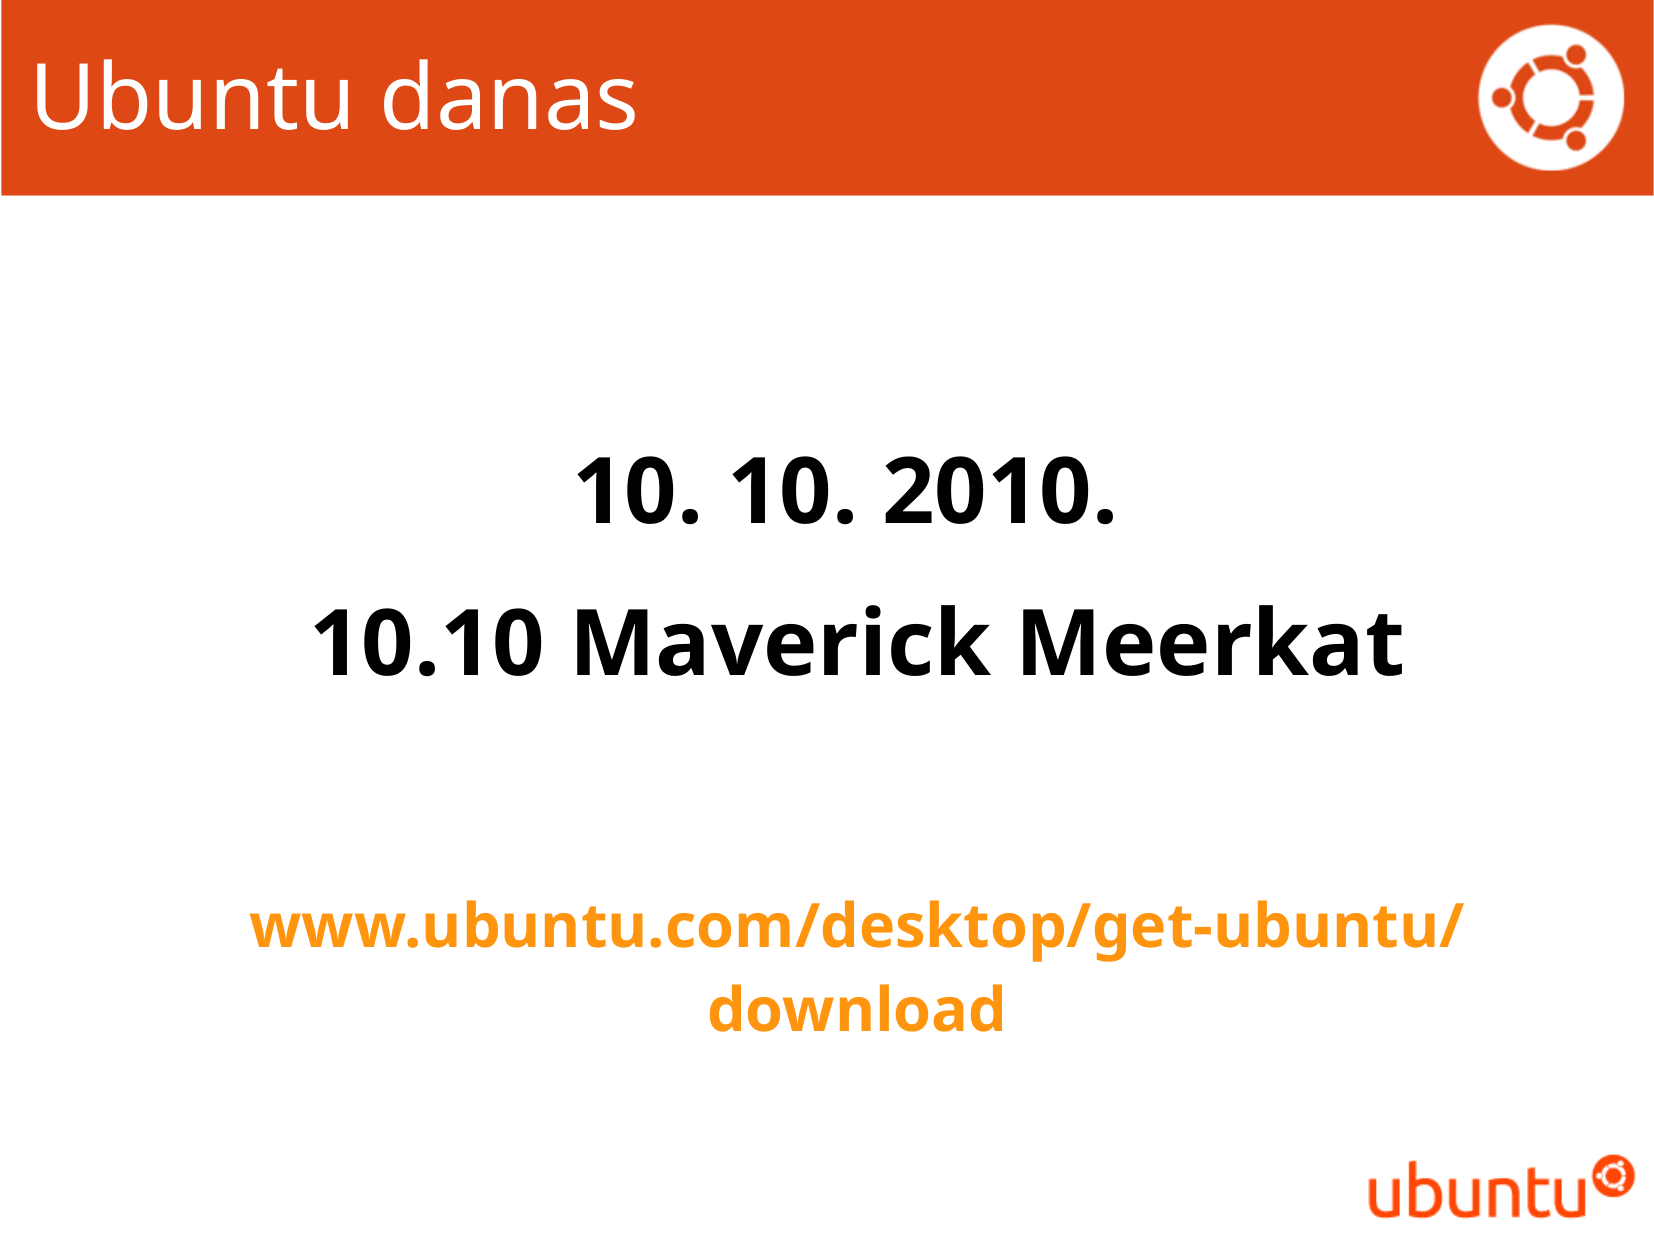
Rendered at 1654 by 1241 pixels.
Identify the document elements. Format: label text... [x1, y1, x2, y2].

title Ubuntu danas [29, 0, 1459, 198]
text_box 10. 10. 2010. 10.10 Maverick Meerkat www.ubuntu.com/desktop/get-ubuntu/download [37, 424, 1613, 1051]
picture [0, 0, 1654, 1241]
